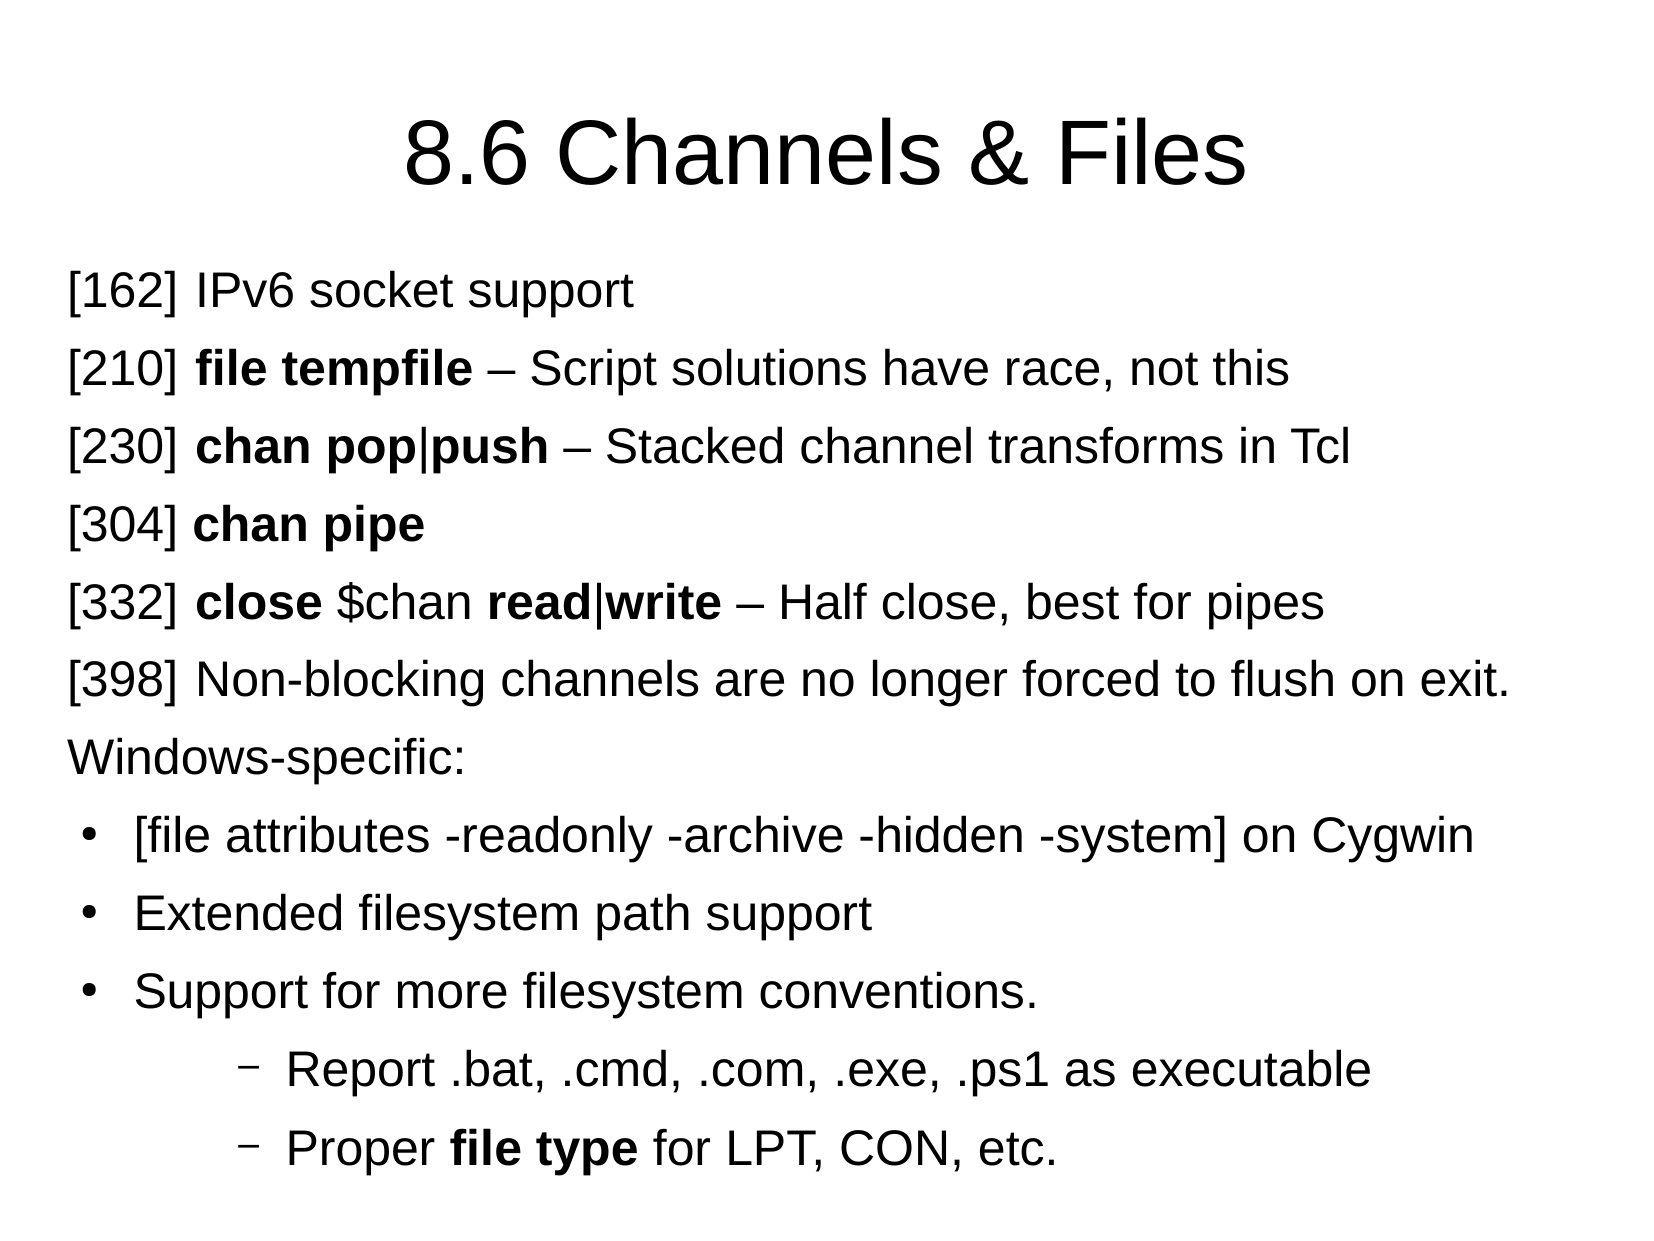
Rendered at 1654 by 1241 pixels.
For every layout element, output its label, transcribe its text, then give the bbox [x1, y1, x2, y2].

list [162] IPv6 socket support [210] file tempfile – Script solutions have race, not this [230] chan pop|push – Stacked channel transforms in Tcl [304] chan pipe [332] close $chan read|write – Half close, best for pipes [398] Non-blocking channels are no longer forced to flush on exit. Windows-specific: [file attributes -readonly -archive -hidden -system] on Cygwin Extended filesystem path support Support for more filesystem conventions. Report .bat, .cmd, .com, .exe, .ps1 as executable Proper file type for LPT, CON, etc. [49, 262, 1538, 1177]
title 8.6 Channels & Files [82, 56, 1571, 250]
